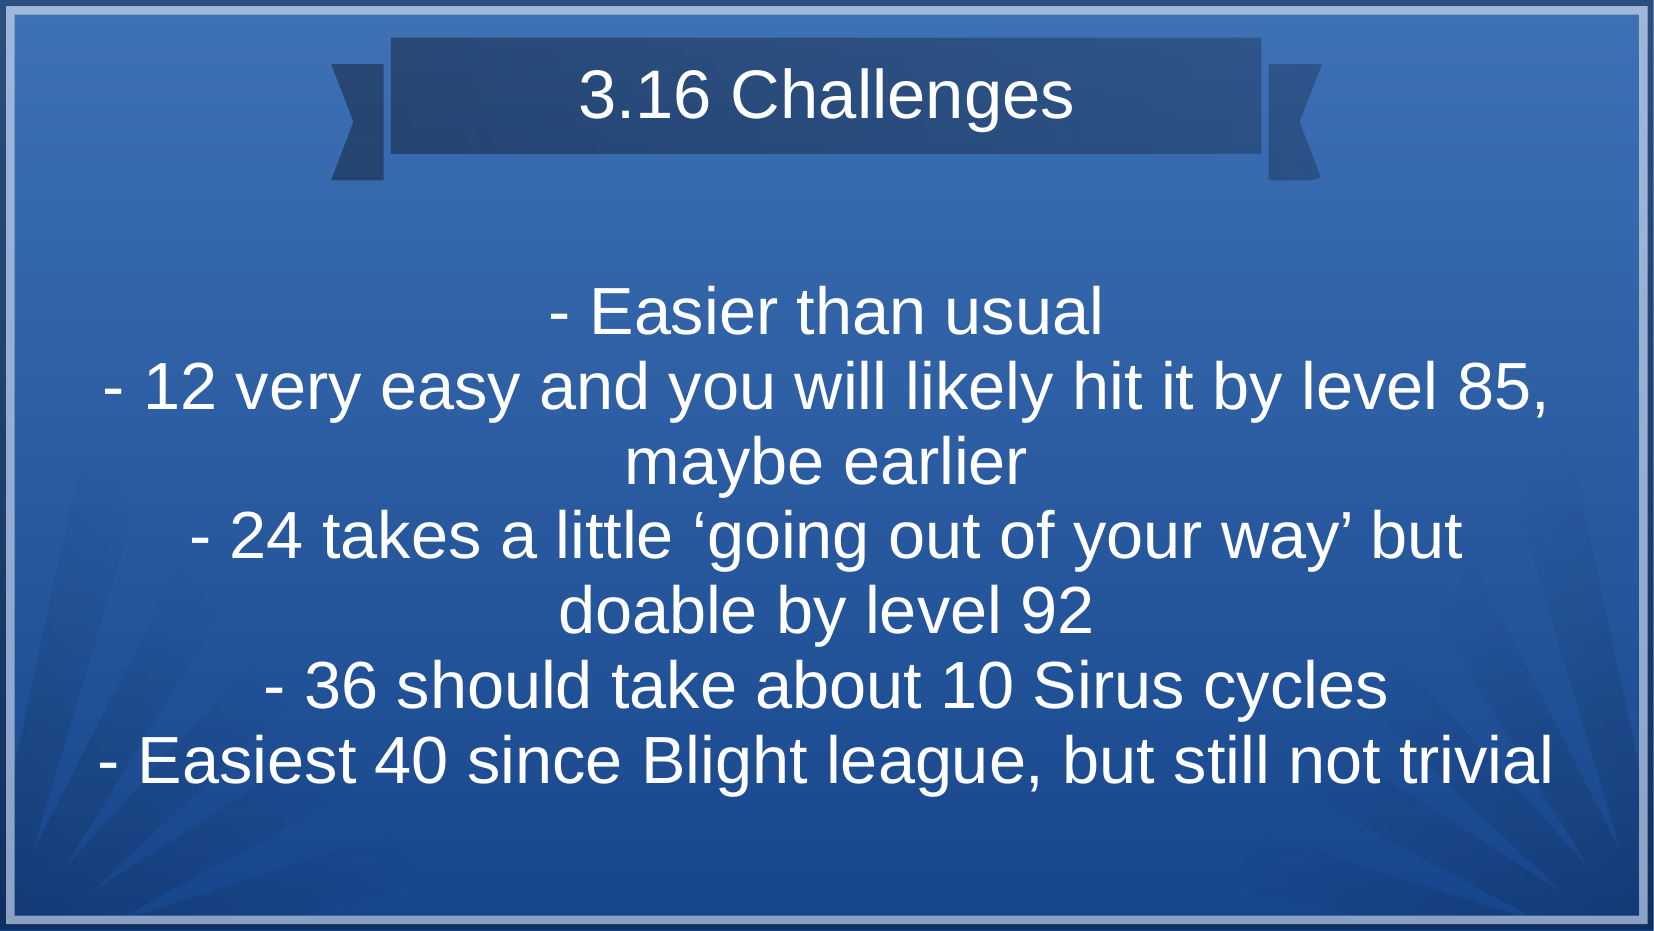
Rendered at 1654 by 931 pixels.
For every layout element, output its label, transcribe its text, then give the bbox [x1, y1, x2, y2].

title 3.16 Challenges [389, 35, 1264, 154]
subtitle - Easier than usual - 12 very easy and you will likely hit it by level 85, maybe earlier - 24 takes a little ‘going out of your way’ but doable by level 92 - 36 should take about 10 Sirus cycles - Easiest 40 since Blight league, but still not trivial [82, 224, 1571, 848]
